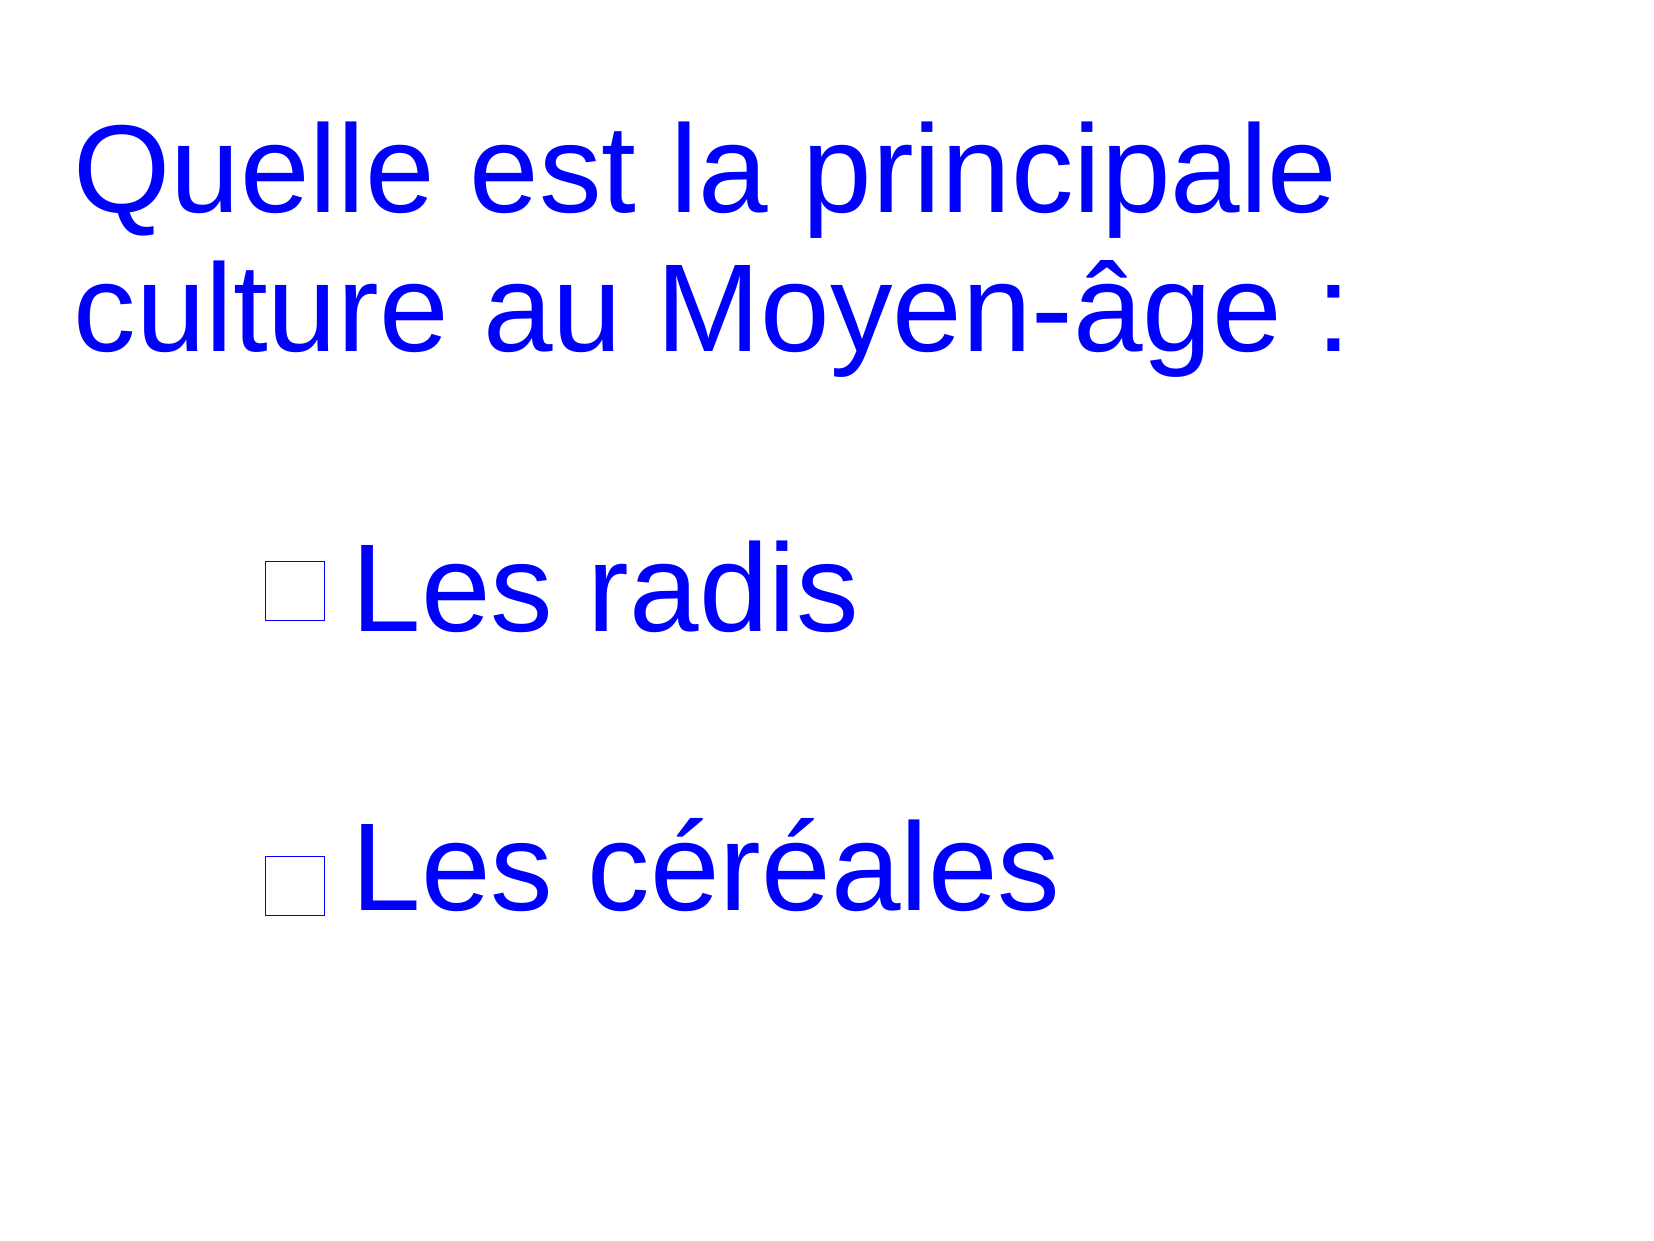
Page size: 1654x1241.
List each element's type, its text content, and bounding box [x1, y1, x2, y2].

text_box Quelle est la principale culture au Moyen-âge : Les radis Les céréales [59, 91, 1595, 945]
